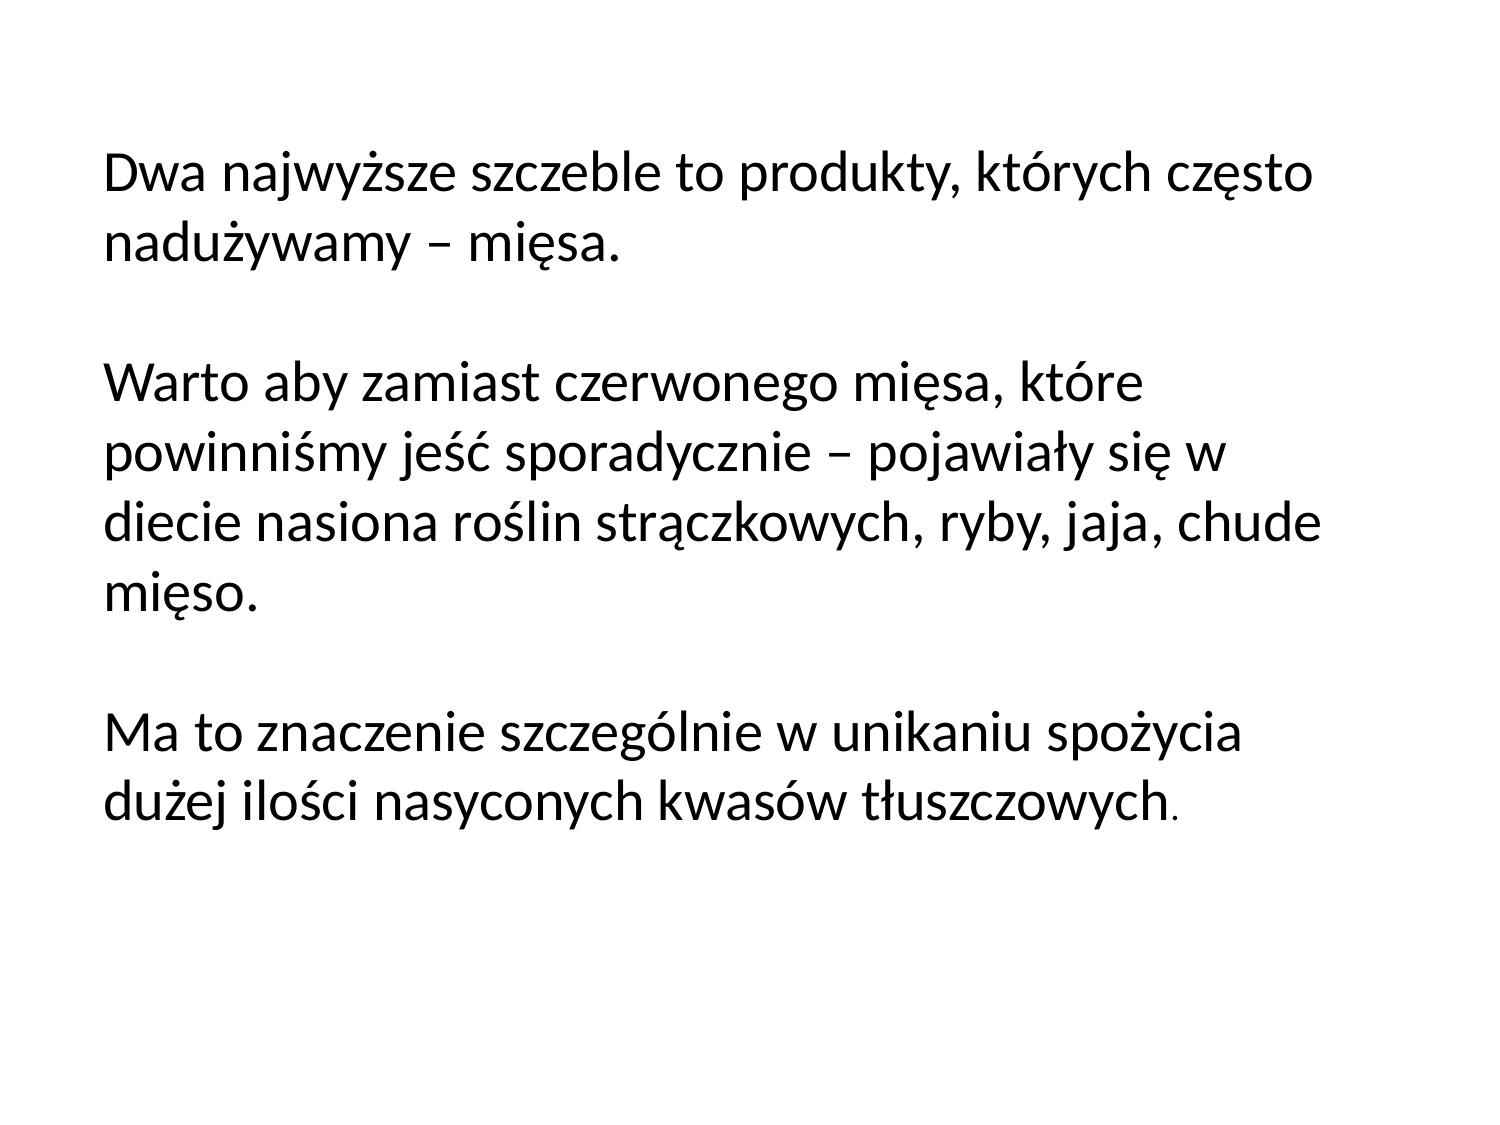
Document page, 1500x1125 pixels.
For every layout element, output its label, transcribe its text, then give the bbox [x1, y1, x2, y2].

text_box Dwa najwyższe szczeble to produkty, których często nadużywamy – mięsa. Warto aby zamiast czerwonego mięsa, które powinniśmy jeść sporadycznie – pojawiały się w diecie nasiona roślin strączkowych, ryby, jaja, chude mięso. Ma to znaczenie szczególnie w unikaniu spożycia dużej ilości nasyconych kwasów tłuszczowych. [88, 125, 1376, 841]
